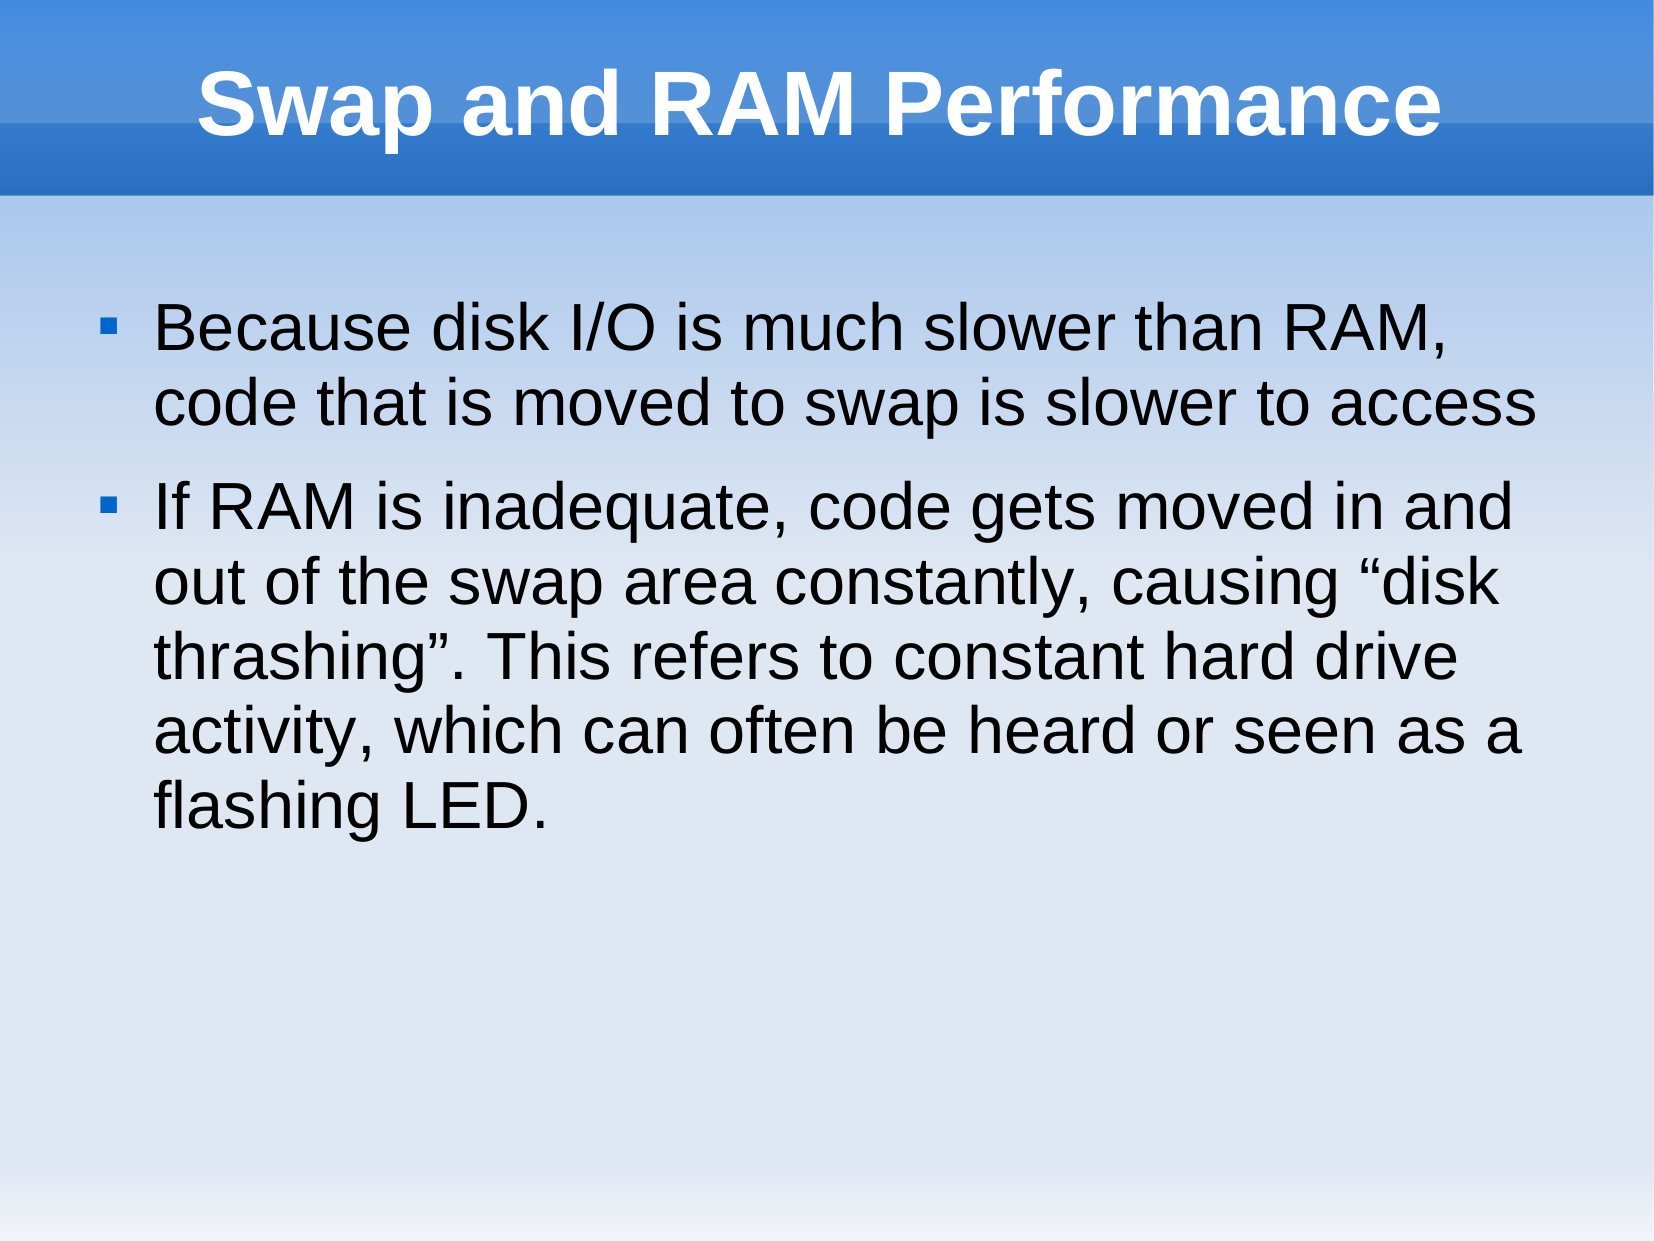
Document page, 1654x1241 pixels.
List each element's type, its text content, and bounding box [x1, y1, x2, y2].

list Because disk I/O is much slower than RAM, code that is moved to swap is slower to access If RAM is inadequate, code gets moved in and out of the swap area constantly, causing “disk thrashing”. This refers to constant hard drive activity, which can often be heard or seen as a flashing LED. [82, 290, 1571, 1109]
picture [0, 0, 1654, 1241]
title Swap and RAM Performance [76, 0, 1565, 208]
